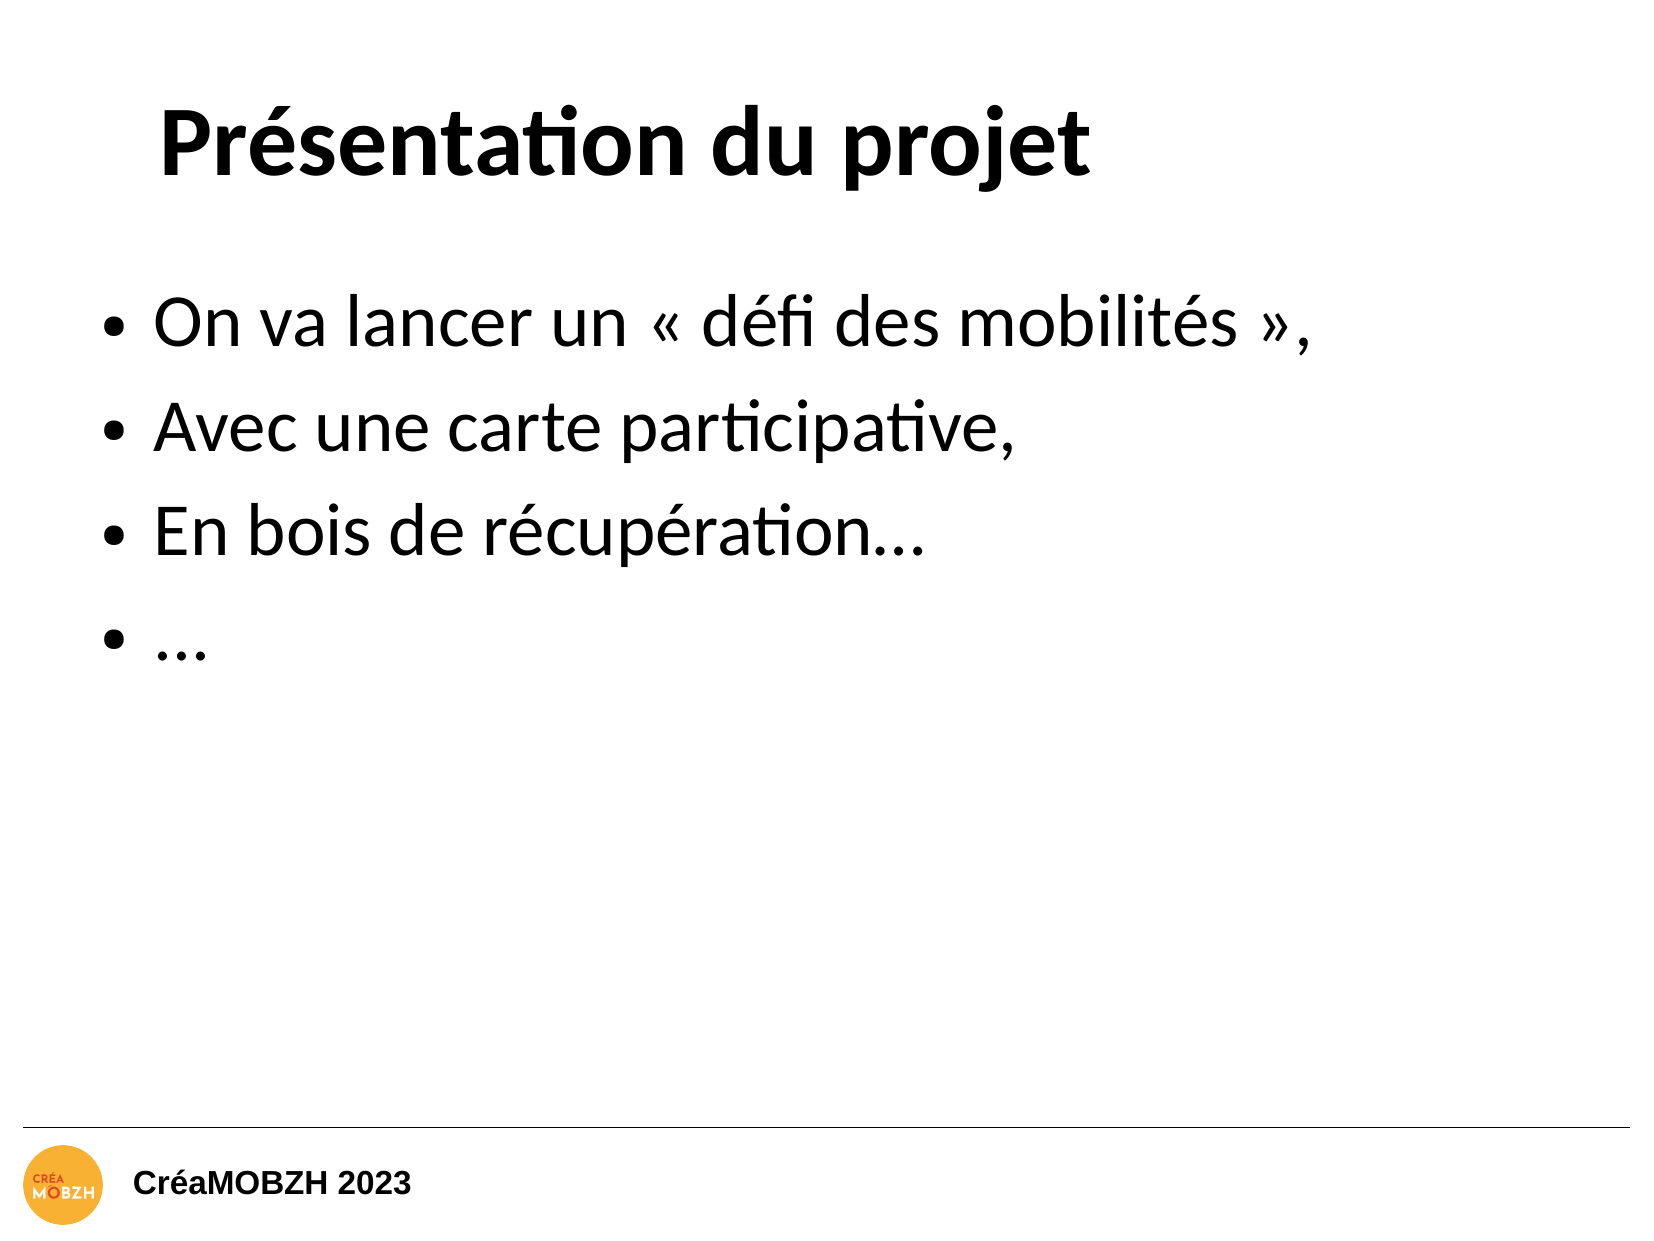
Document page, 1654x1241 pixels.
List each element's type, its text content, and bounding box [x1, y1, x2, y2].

text_box CréaMOBZH 2023 [118, 1157, 1040, 1210]
picture [23, 1145, 103, 1225]
title Présentation du projet [11, 47, 1347, 255]
list On va lancer un « défi des mobilités », Avec une carte participative, En bois de récupération… ... [82, 290, 1571, 1109]
